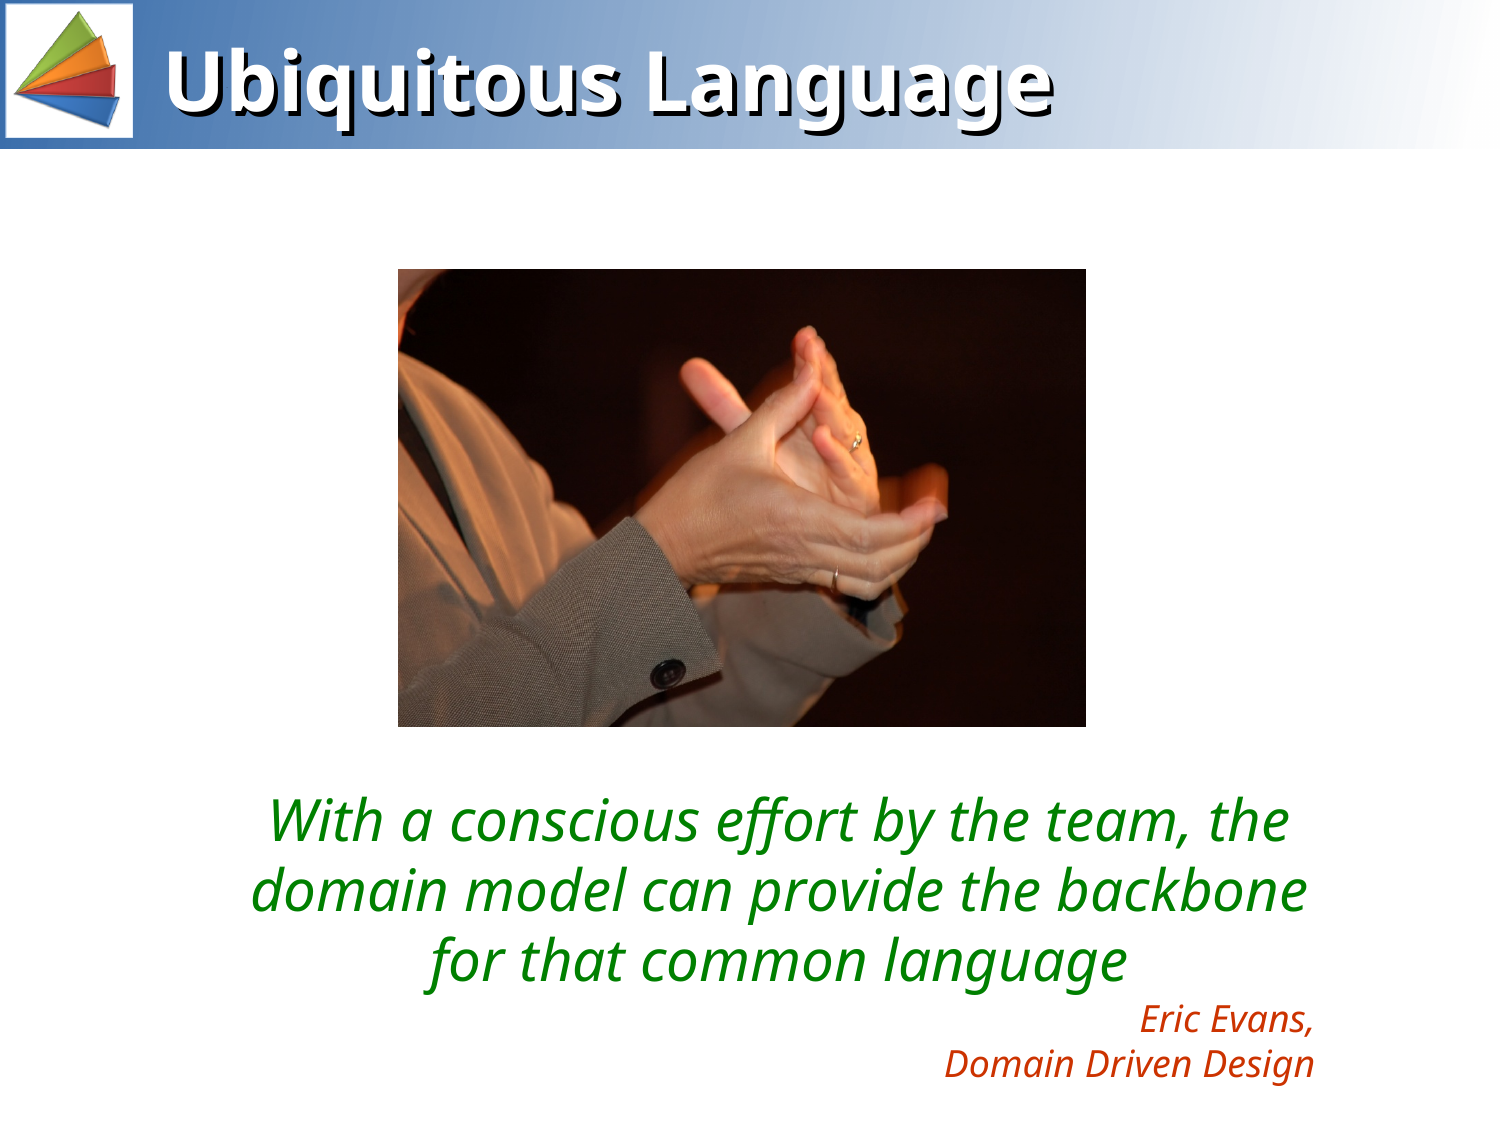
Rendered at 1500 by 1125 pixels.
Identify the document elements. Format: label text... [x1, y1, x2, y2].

picture [0, 0, 1500, 149]
title Ubiquitous Language [147, 19, 1500, 138]
text_box Eric Evans, Domain Driven Design [844, 987, 1331, 1094]
text_box With a conscious effort by the team, the domain model can provide the backbone for that common language [199, 774, 1360, 1001]
picture [398, 269, 1086, 727]
